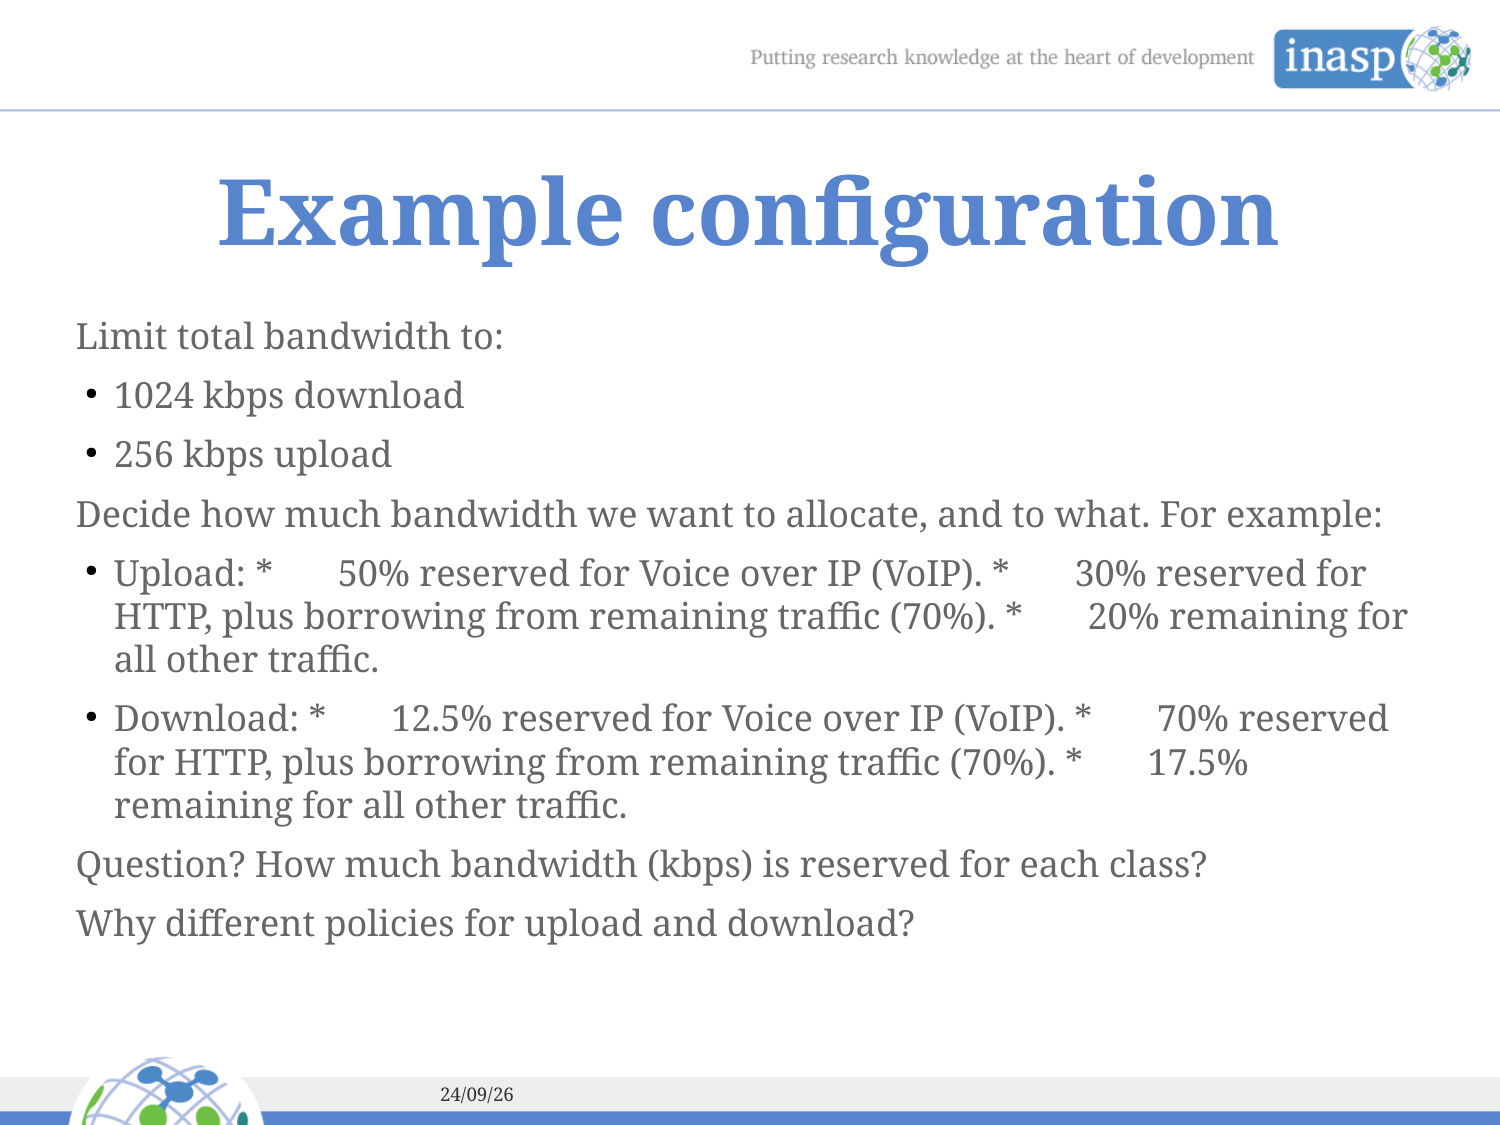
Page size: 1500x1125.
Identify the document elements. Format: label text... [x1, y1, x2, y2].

picture [0, 0, 1500, 1125]
list Limit total bandwidth to: 1024 kbps download 256 kbps upload Decide how much bandwidth we want to allocate, and to what. For example: Upload: * 50% reserved for Voice over IP (VoIP). * 30% reserved for HTTP, plus borrowing from remaining traffic (70%). * 20% remaining for all other traffic. Download: * 12.5% reserved for Voice over IP (VoIP). * 70% reserved for HTTP, plus borrowing from remaining traffic (70%). * 17.5% remaining for all other traffic. Question? How much bandwidth (kbps) is reserved for each class? Why different policies for upload and download? [75, 313, 1426, 967]
title Example configuration [75, 129, 1426, 313]
